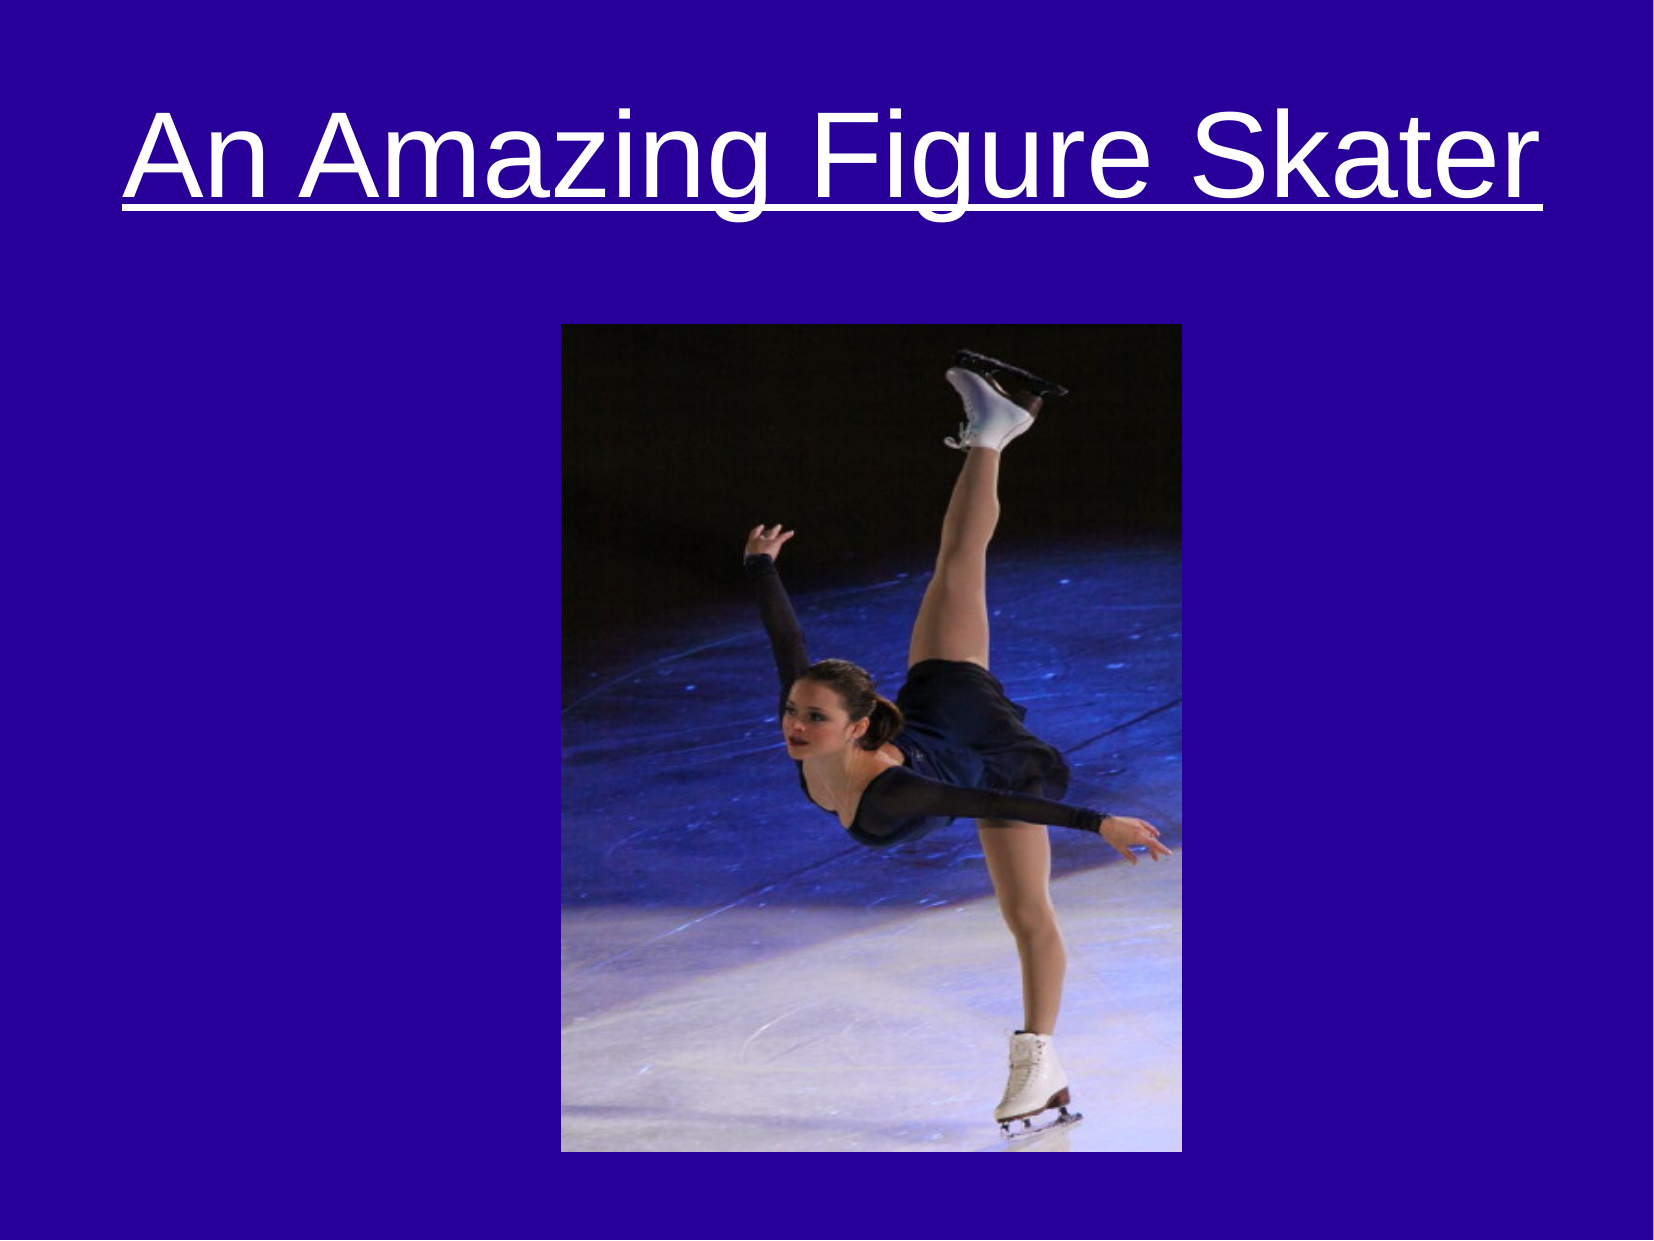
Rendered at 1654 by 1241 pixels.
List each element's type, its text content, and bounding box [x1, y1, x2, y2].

picture [561, 324, 1182, 1152]
title An Amazing Figure Skater [88, 59, 1577, 252]
